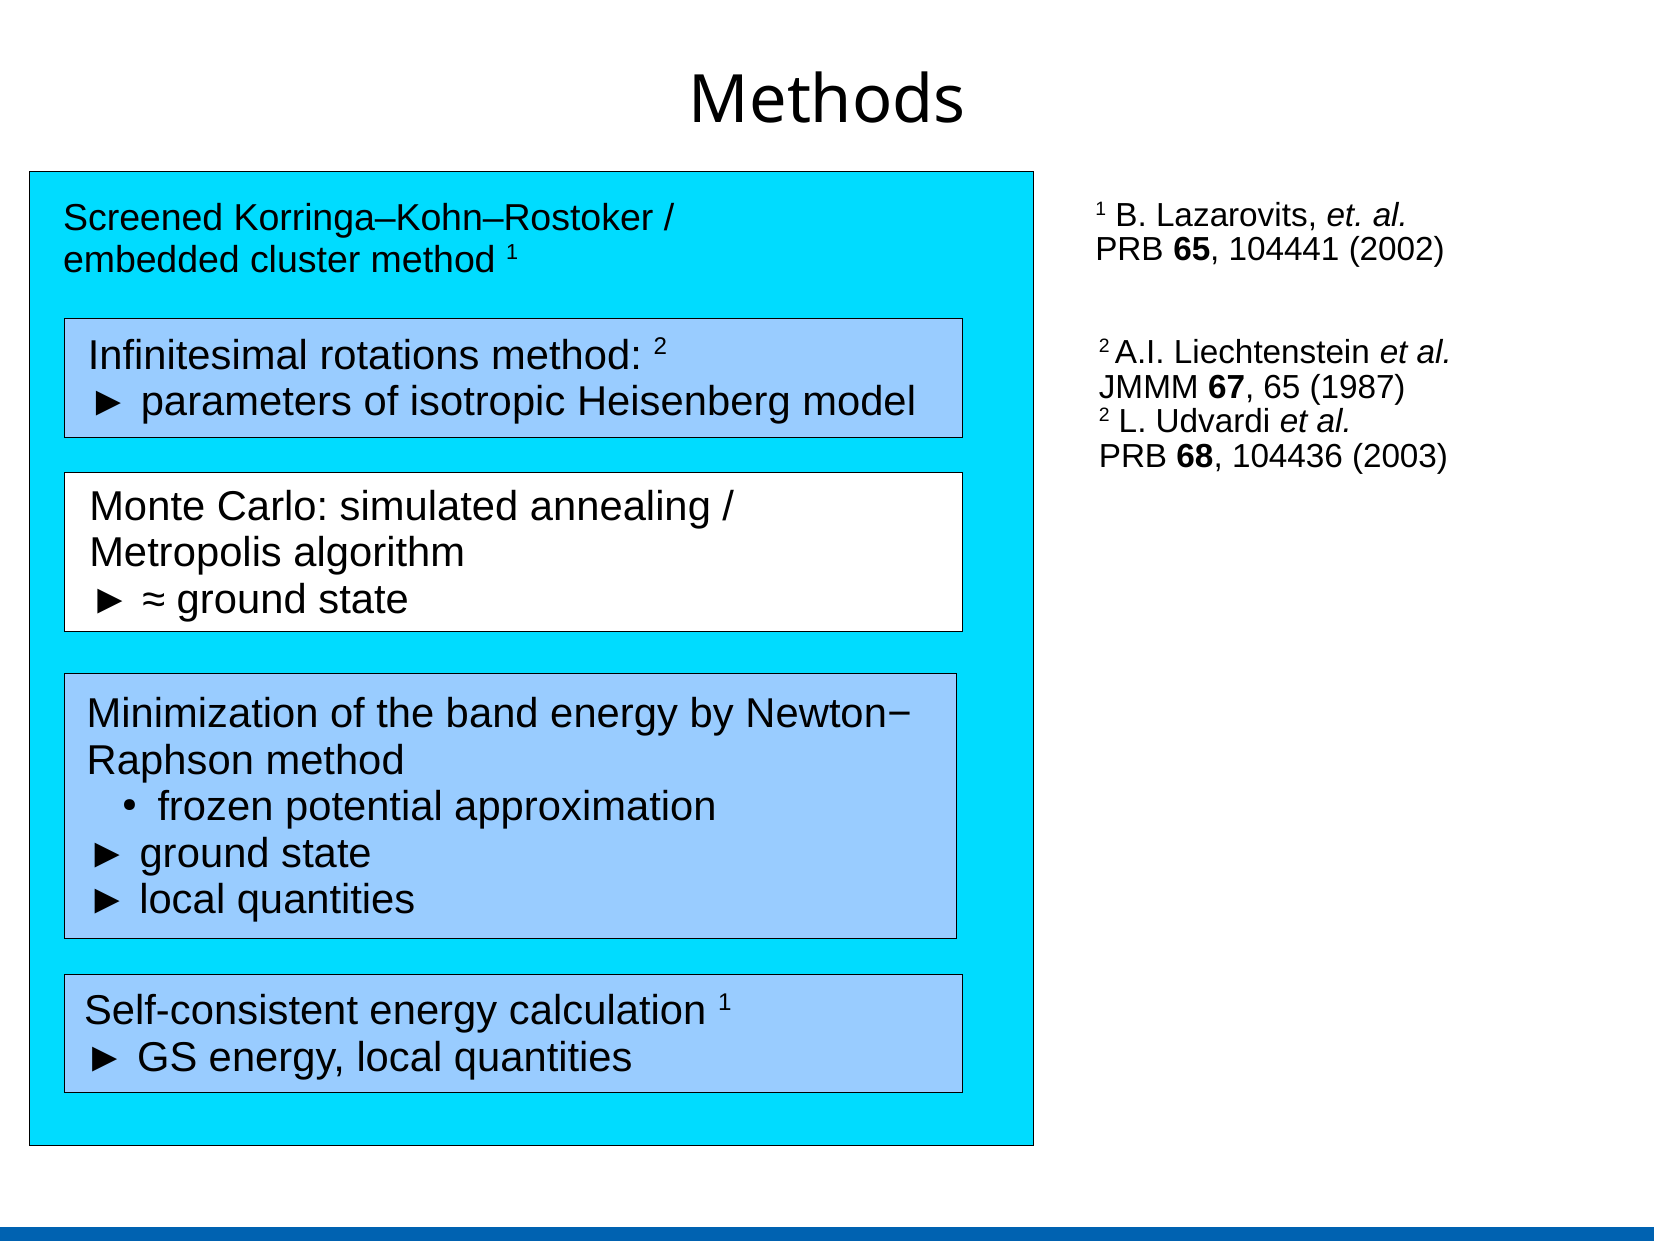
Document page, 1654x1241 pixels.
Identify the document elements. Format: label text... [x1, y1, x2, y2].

text_box Minimization of the band energy by Newton− Raphson method frozen potential approximation ► ground state ► local quantities [64, 673, 957, 939]
title Methods [121, 45, 1534, 148]
text_box 1 B. Lazarovits, et. al. PRB 65, 104441 (2002) [1080, 191, 1565, 278]
text_box Screened Korringa–Kohn–Rostoker / embedded cluster method 1 [29, 171, 1034, 1146]
text_box Self-consistent energy calculation 1 ► GS energy, local quantities [64, 974, 963, 1093]
text_box Monte Carlo: simulated annealing / Metropolis algorithm ► ≈ ground state [64, 472, 963, 632]
text_box Infinitesimal rotations method: 2 ► parameters of isotropic Heisenberg model [64, 318, 963, 438]
text_box 2 A.I. Liechtenstein et al. JMMM 67, 65 (1987) 2 L. Udvardi et al. PRB 68, 104436 (2003) [1084, 329, 1595, 487]
